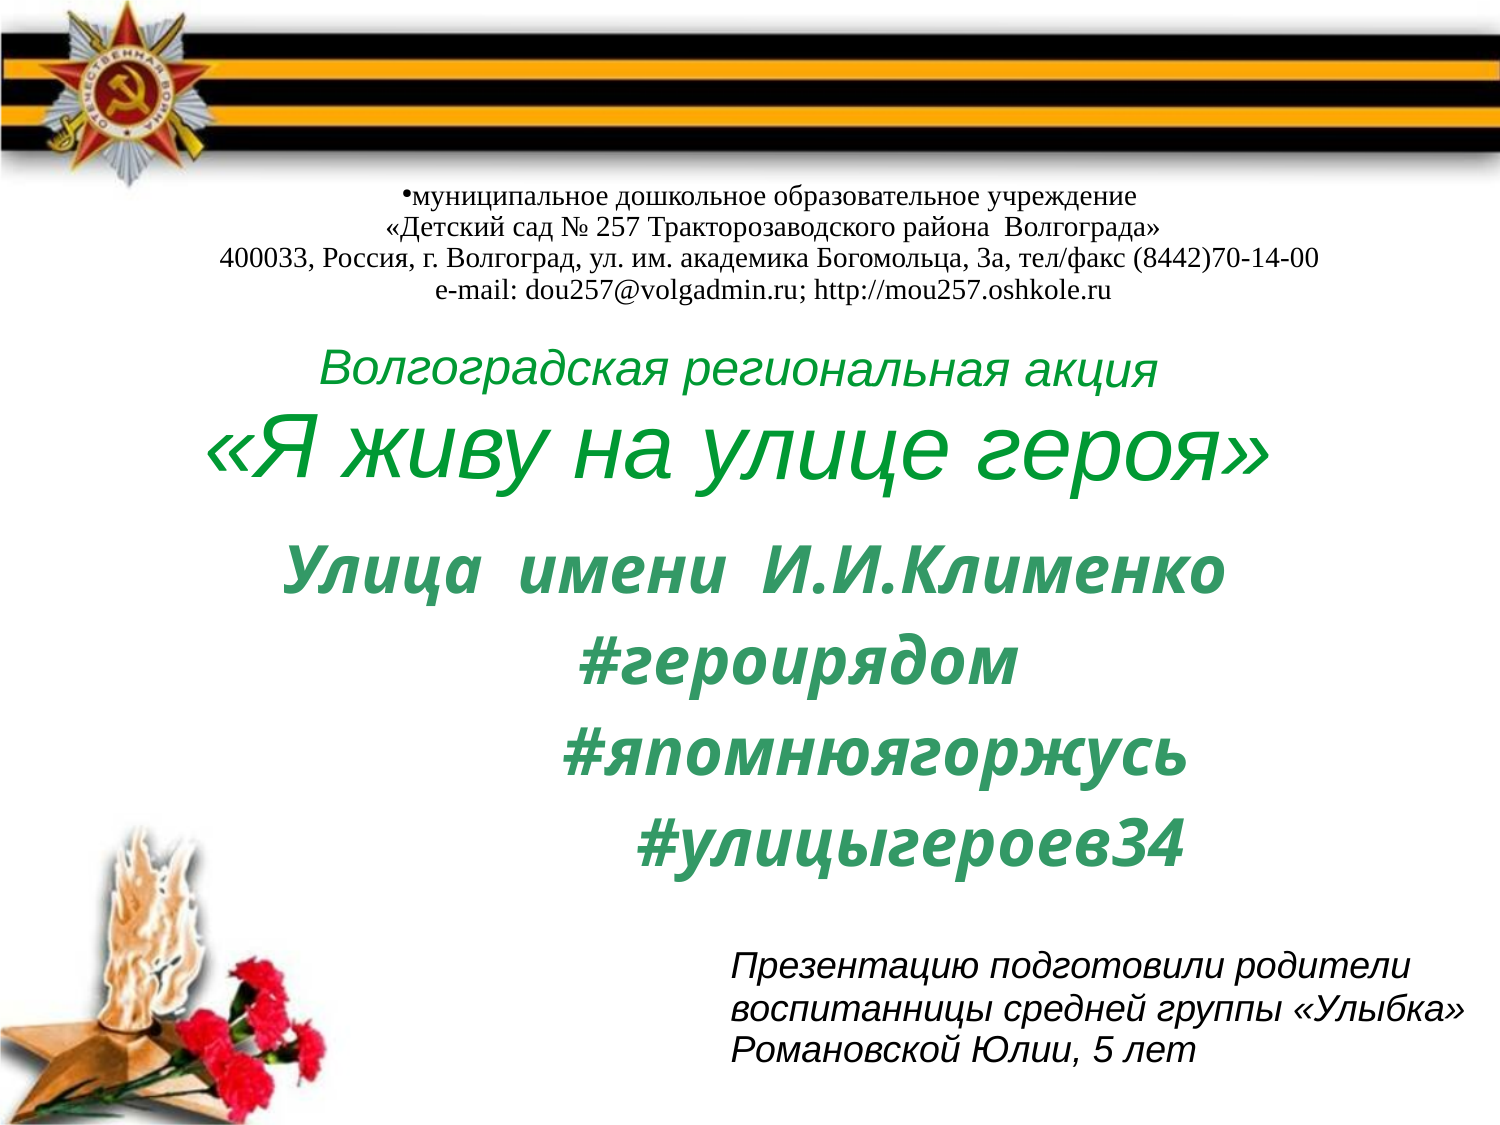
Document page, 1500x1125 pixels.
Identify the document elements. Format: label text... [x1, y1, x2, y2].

text_box Улица имени И.И.Клименко #героирядом #япомнюягоржусь #улицыгероев34 [123, 515, 1388, 894]
picture [0, 0, 1500, 1125]
title муниципальное дошкольное образовательное учреждение «Детский сад № 257 Тракторозаводского района Волгограда» 400033, Россия, г. Волгоград, ул. им. академика Богомольца, 3а, тел/факс (8442)70-14-00 e-mail: dou257@volgadmin.ru; http://mou257.oshkole.ru [76, 172, 1471, 327]
text_box Волгоградская региональная акция «Я живу на улице героя» [75, 330, 1401, 679]
text_box Презентацию подготовили родители воспитанницы средней группы «Улыбка» Романовской Юлии, 5 лет [715, 937, 1481, 1079]
